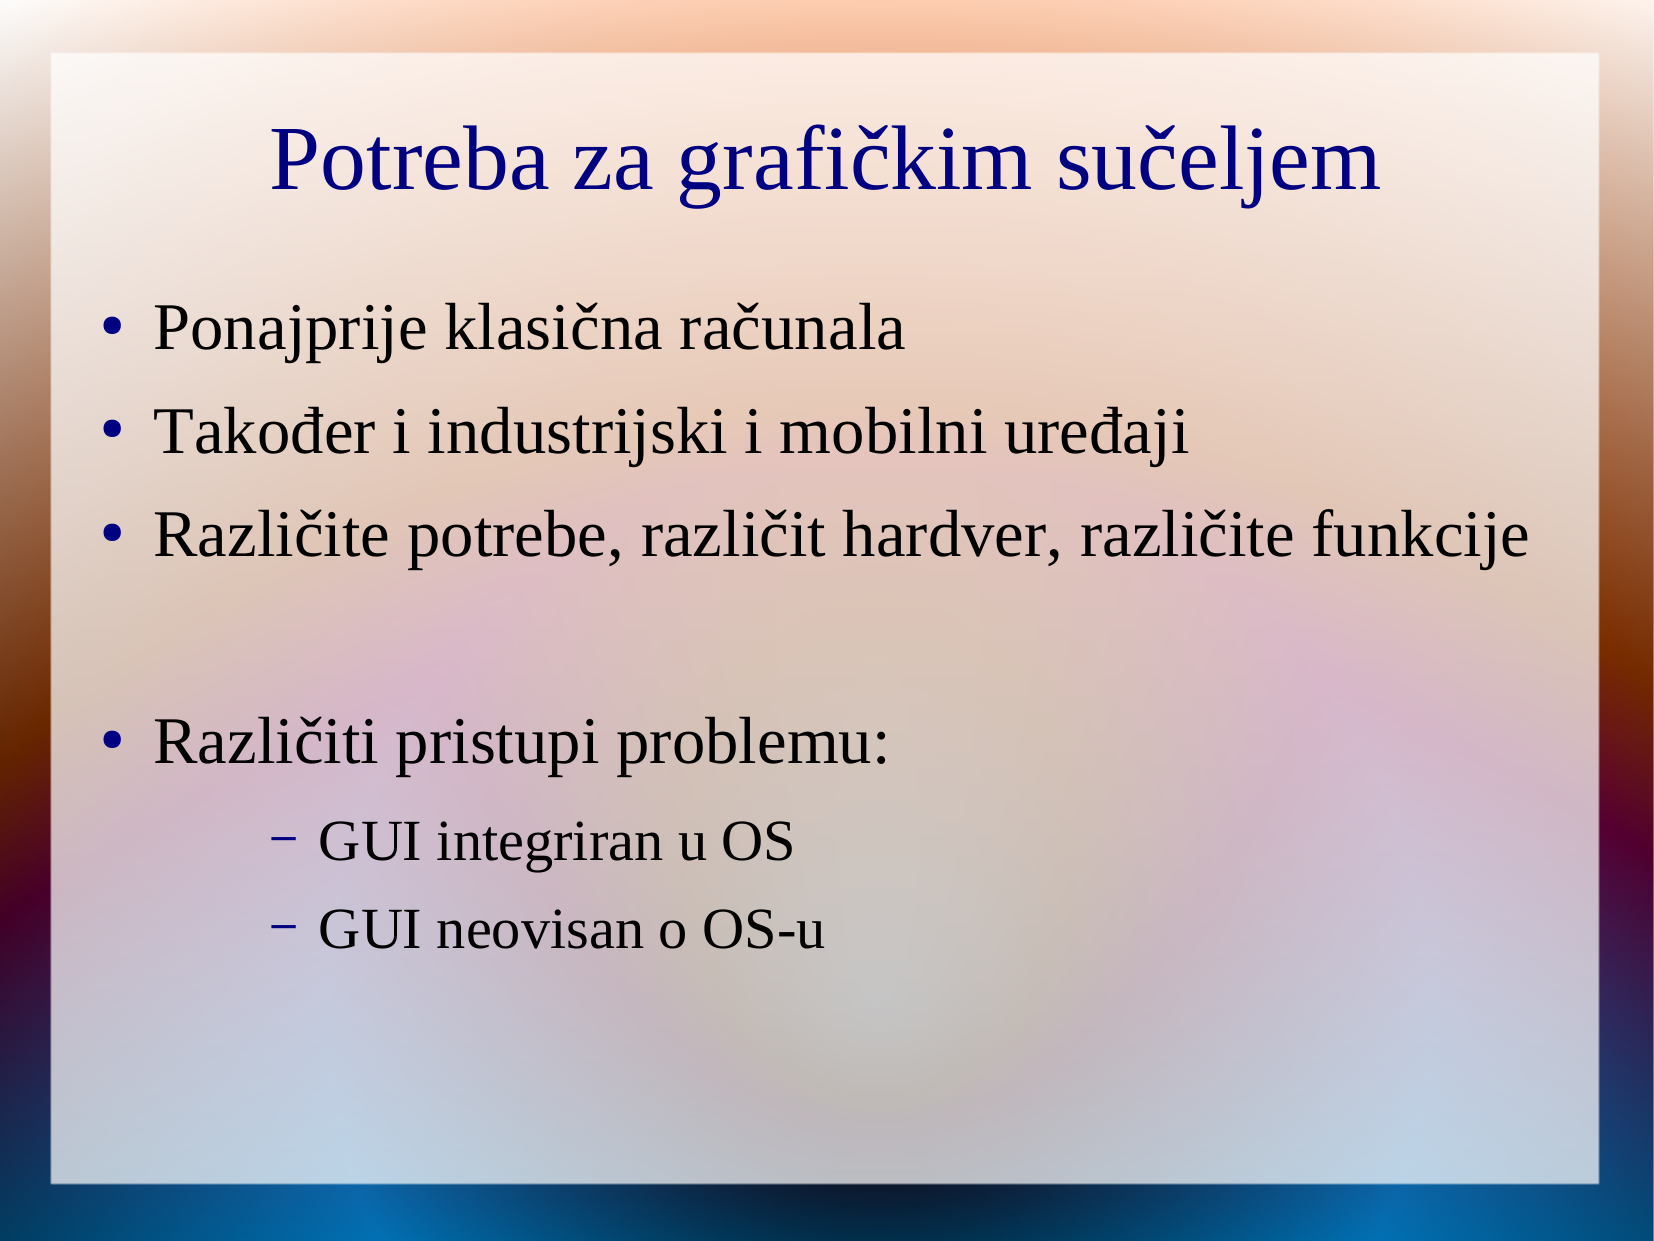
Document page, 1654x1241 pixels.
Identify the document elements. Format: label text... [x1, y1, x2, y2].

list Ponajprije klasična računala Također i industrijski i mobilni uređaji Različite potrebe, različit hardver, različite funkcije Različiti pristupi problemu: GUI integriran u OS GUI neovisan o OS-u [82, 290, 1571, 1109]
title Potreba za grafičkim sučeljem [82, 55, 1571, 263]
picture [0, 0, 1654, 1241]
